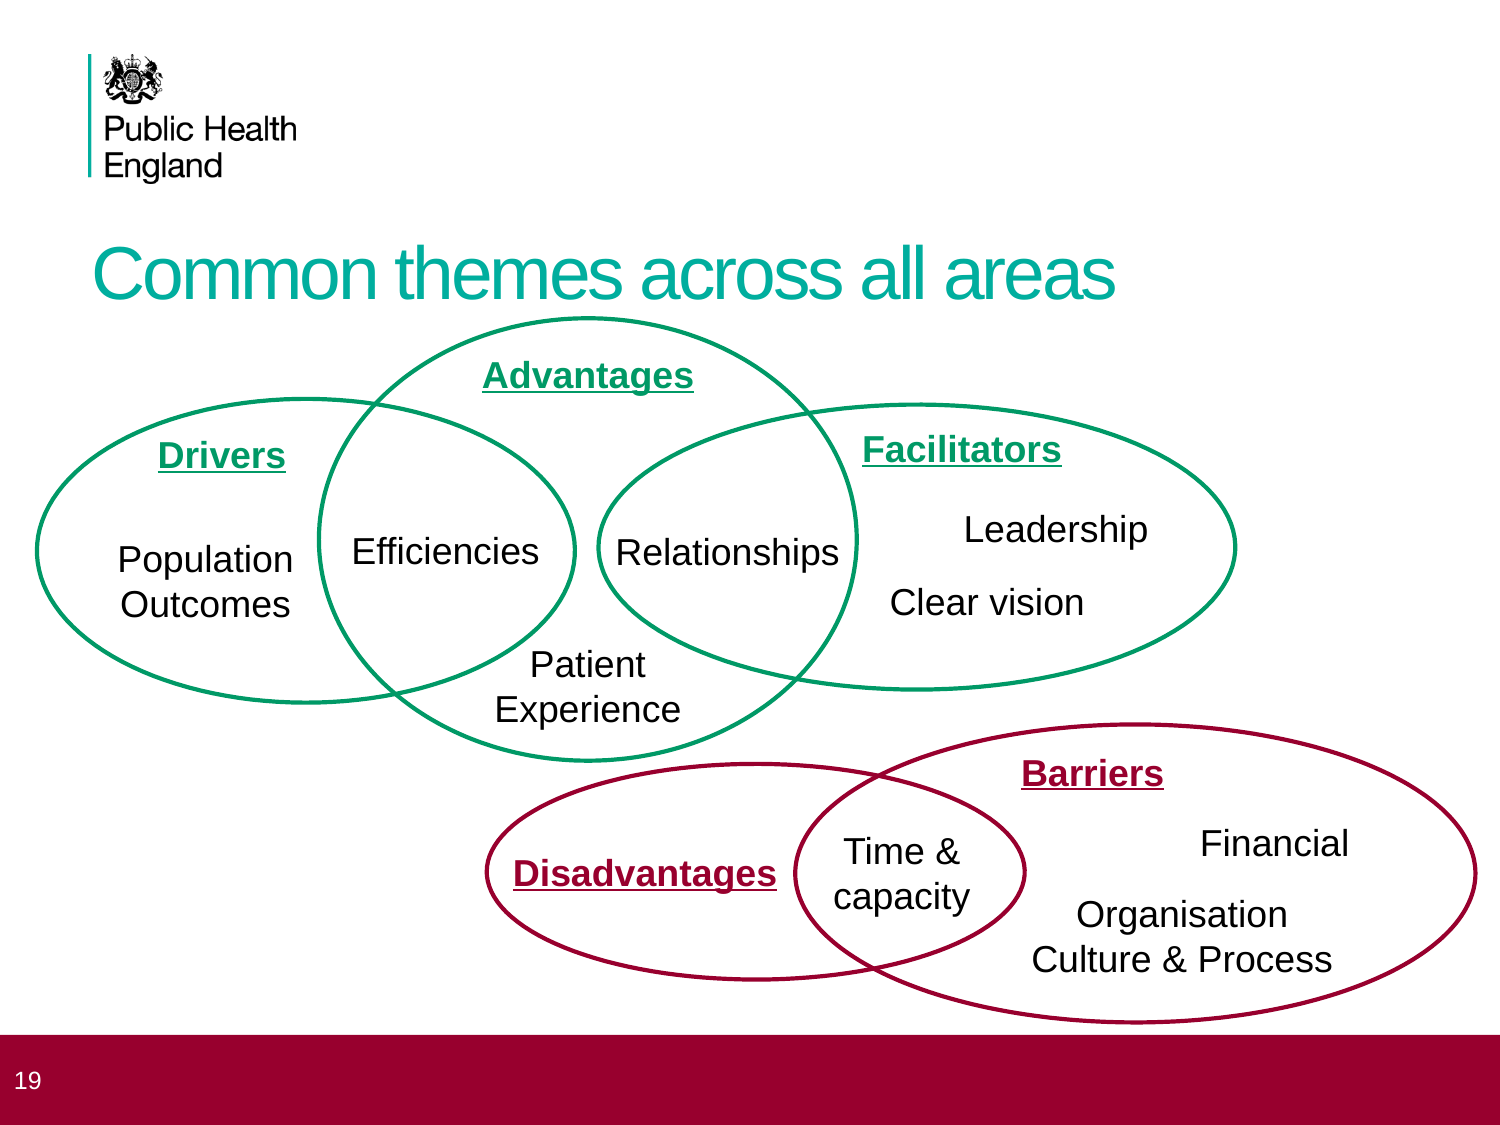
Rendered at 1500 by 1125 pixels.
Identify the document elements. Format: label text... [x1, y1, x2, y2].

text_box Population Outcomes [100, 527, 311, 634]
text_box Efficiencies [335, 519, 557, 581]
text_box Barriers [1004, 741, 1181, 802]
text_box Clear vision [873, 570, 1102, 631]
text_box Organisation Culture & Process [1008, 882, 1357, 989]
text_box Leadership [947, 497, 1165, 558]
title Common themes across all areas [91, 224, 1409, 331]
text_box Patient Experience [478, 632, 698, 739]
text_box Time & capacity [817, 819, 987, 926]
text_box Relationships [598, 520, 857, 581]
text_box Disadvantages [496, 841, 794, 903]
text_box [0, 1034, 1500, 1125]
text_box Drivers [141, 423, 303, 485]
text_box Advantages [465, 343, 711, 405]
title Common themes across all areas [510, 321, 666, 331]
text_box Financial [1183, 811, 1366, 872]
text_box Facilitators [846, 417, 1079, 479]
